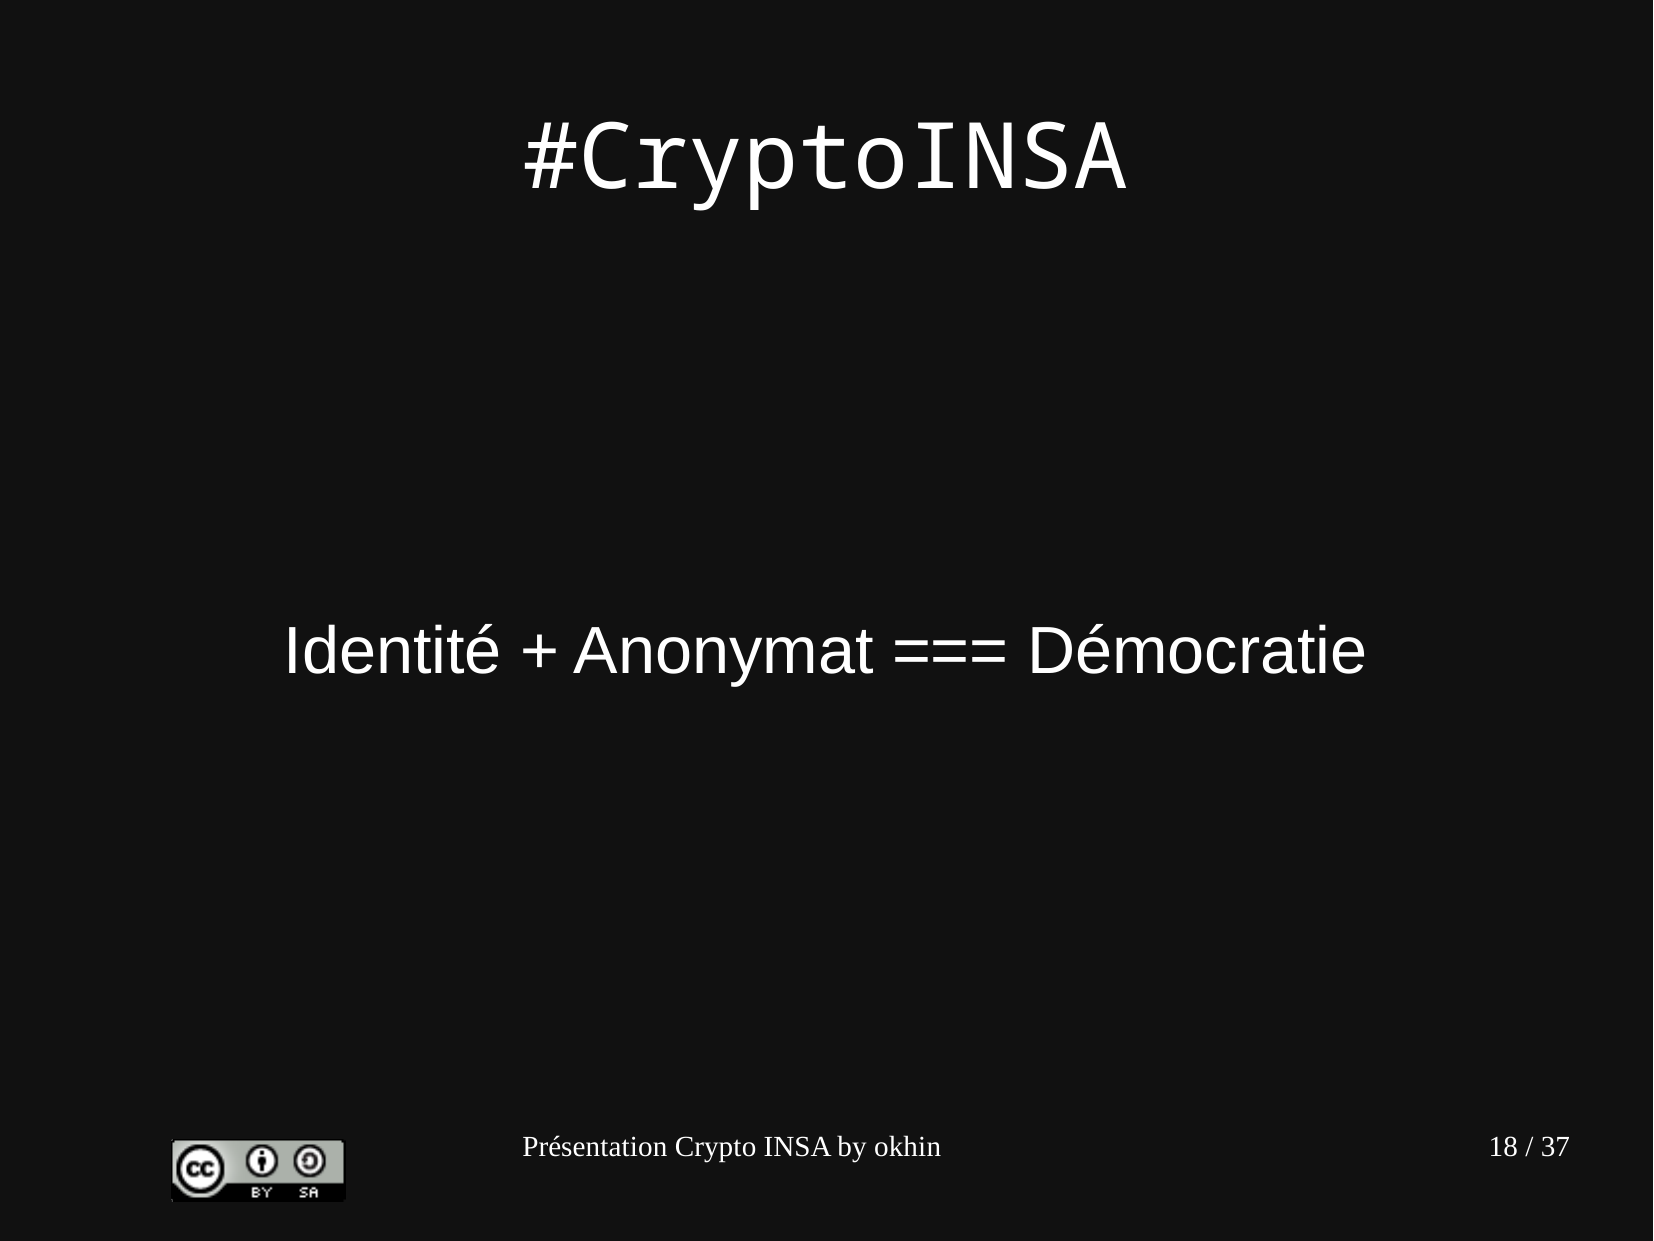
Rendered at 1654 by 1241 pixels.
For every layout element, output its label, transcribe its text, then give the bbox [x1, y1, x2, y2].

subtitle Identité + Anonymat === Démocratie [82, 290, 1571, 1010]
title #CryptoINSA [82, 49, 1571, 257]
picture [171, 1139, 346, 1202]
